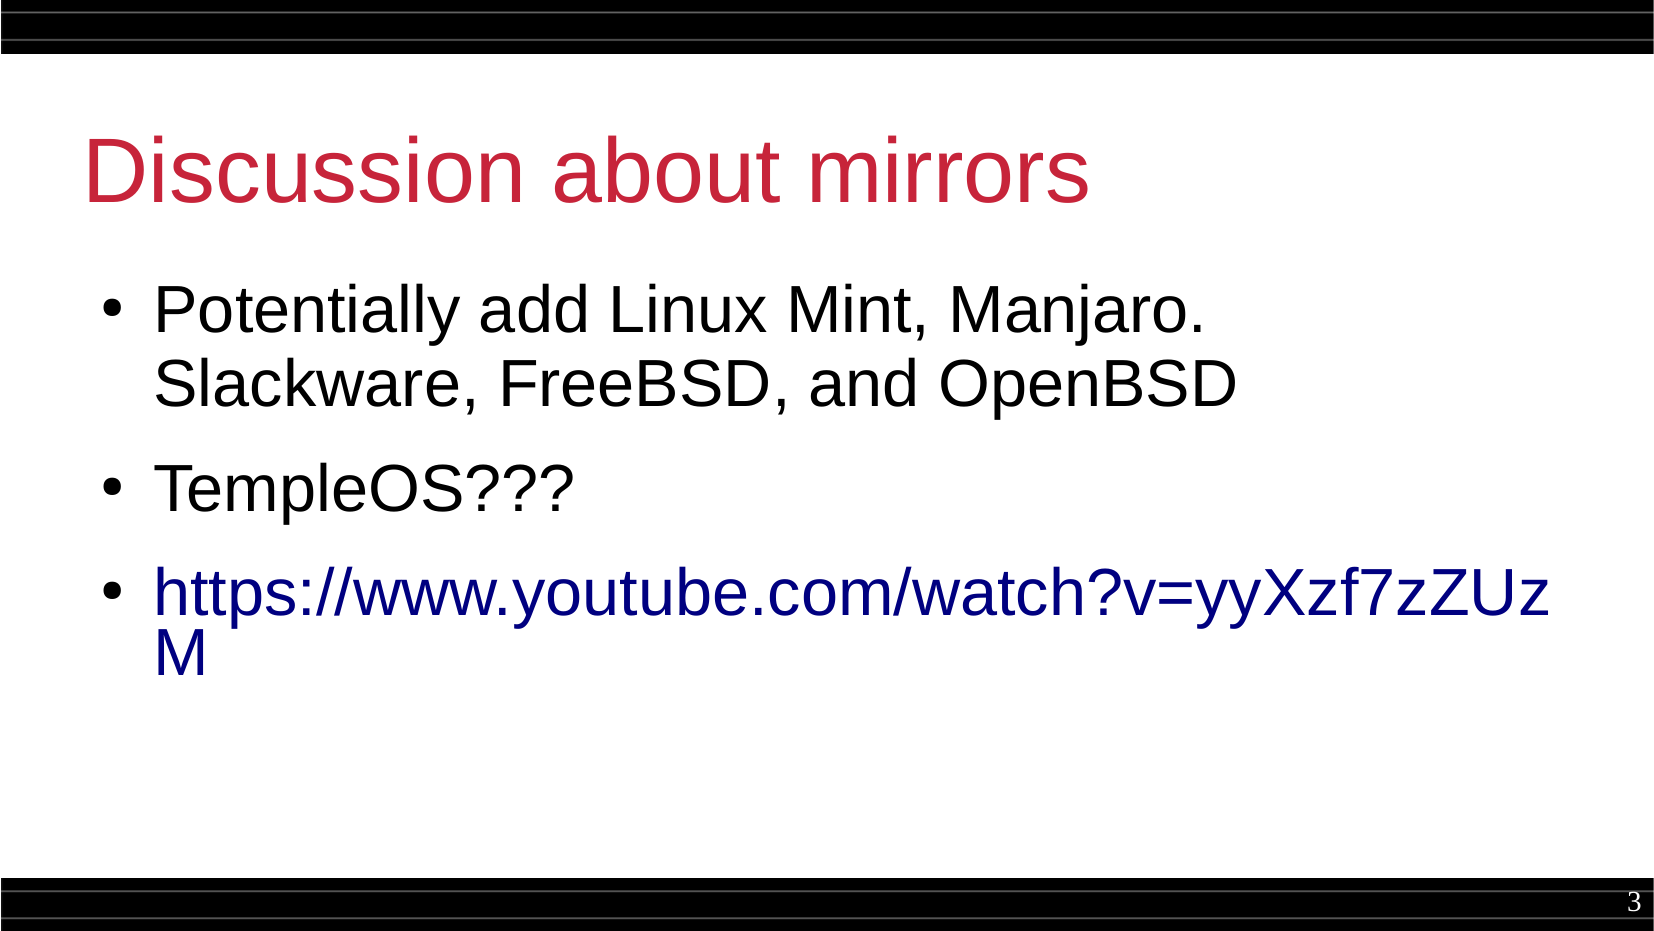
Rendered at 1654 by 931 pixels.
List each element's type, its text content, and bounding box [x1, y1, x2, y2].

title Discussion about mirrors [82, 92, 1571, 249]
picture [1, 878, 1654, 931]
picture [1, 0, 1654, 54]
list Potentially add Linux Mint, Manjaro. Slackware, FreeBSD, and OpenBSD TempleOS??? https://www.youtube.com/watch?v=yyXzf7zZUzM [82, 271, 1571, 758]
